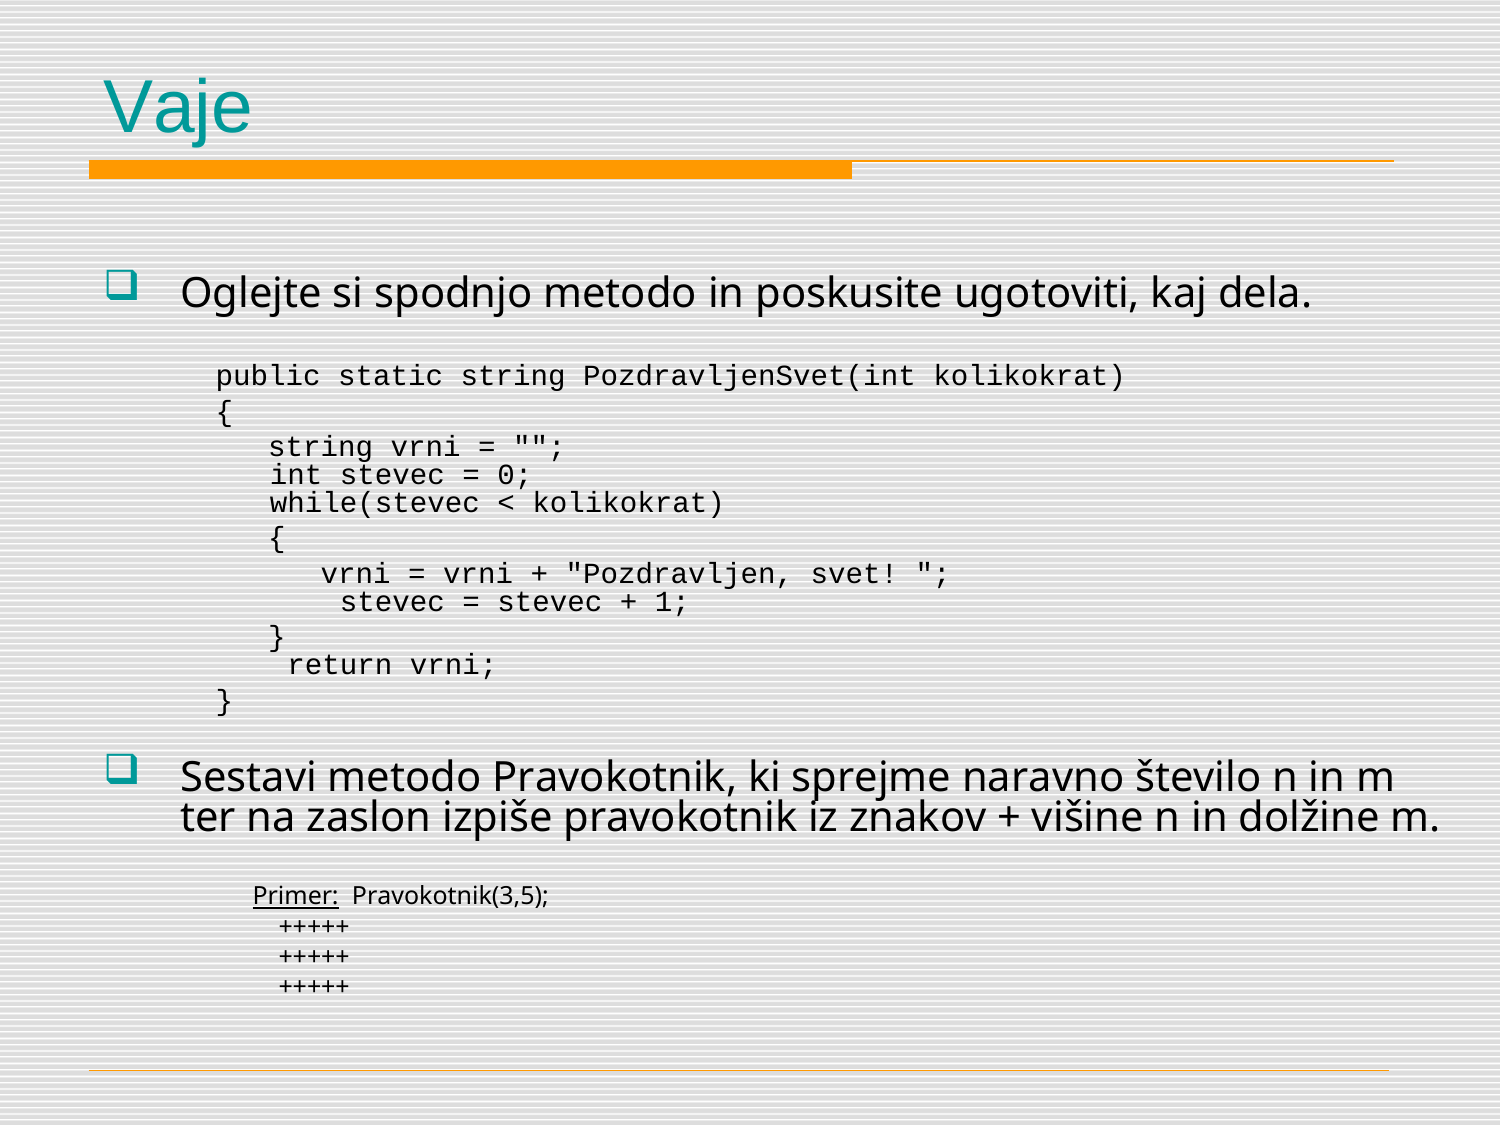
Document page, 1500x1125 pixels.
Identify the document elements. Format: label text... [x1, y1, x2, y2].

list Oglejte si spodnjo metodo in poskusite ugotoviti, kaj dela. public static string PozdravljenSvet(int kolikokrat) { string vrni = ""; int stevec = 0; while(stevec < kolikokrat) { vrni = vrni + "Pozdravljen, svet! "; stevec = stevec + 1; } return vrni; } Sestavi metodo Pravokotnik, ki sprejme naravno število n in m ter na zaslon izpiše pravokotnik iz znakov + višine n in dolžine m. Primer: Pravokotnik(3,5); +++++ +++++ +++++ [88, 220, 1459, 1059]
picture [0, 0, 1500, 1125]
title Vaje [88, 42, 1401, 155]
